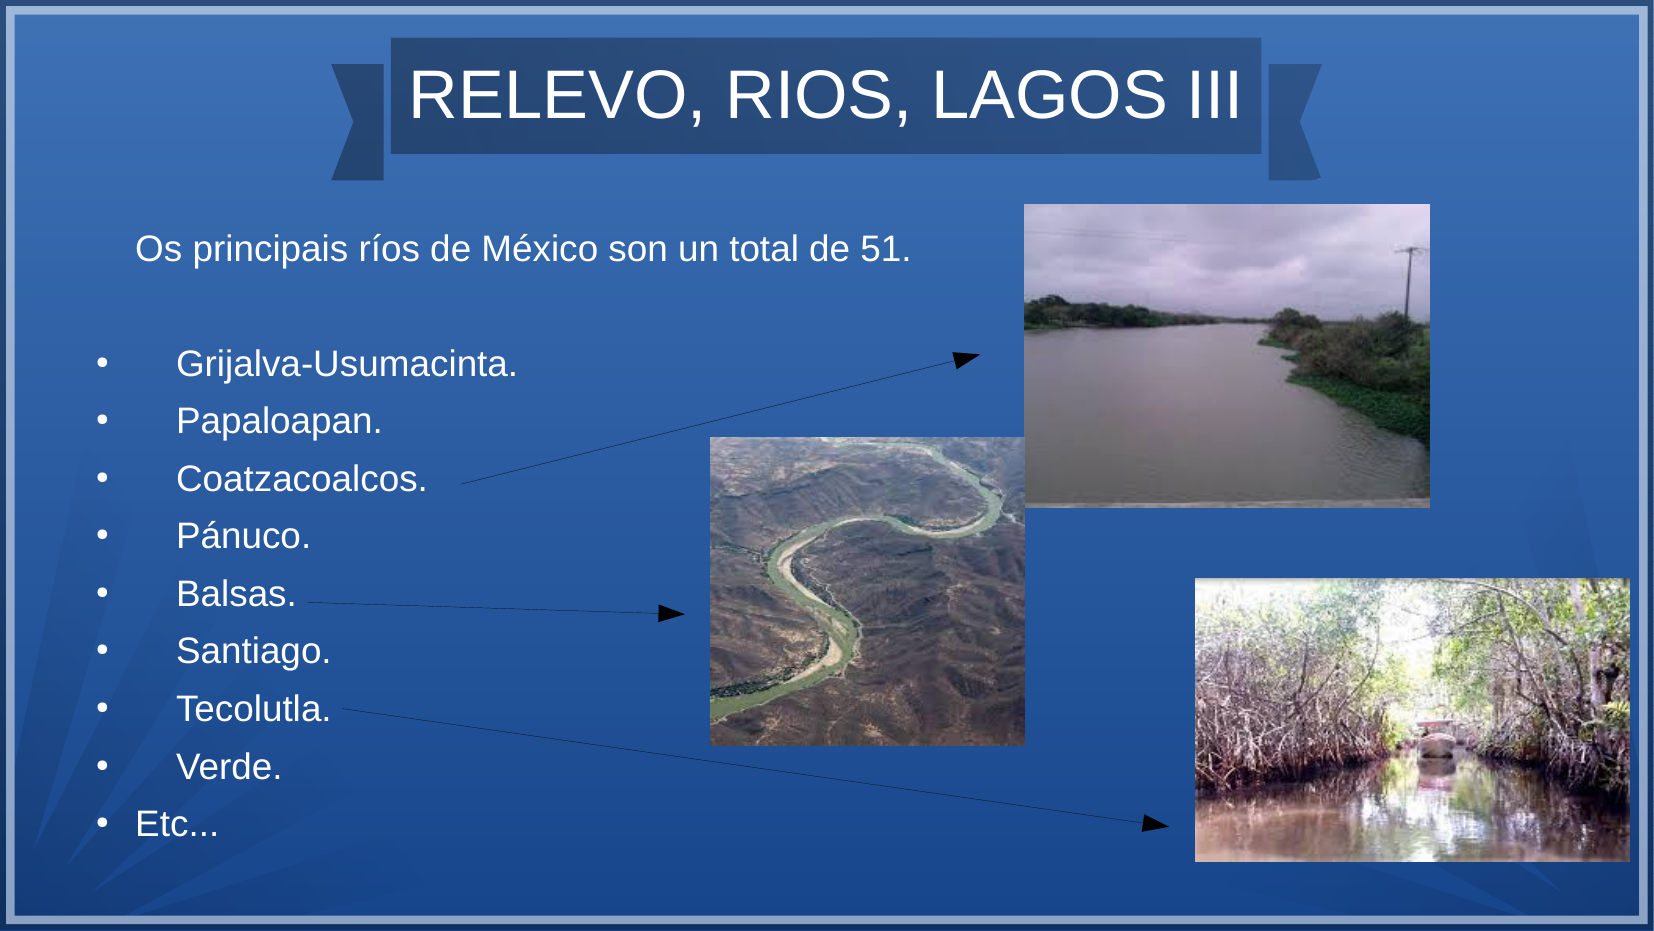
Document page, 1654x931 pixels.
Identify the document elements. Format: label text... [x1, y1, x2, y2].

picture [1195, 578, 1630, 862]
list Os principais ríos de México son un total de 51. Grijalva-Usumacinta. Papaloapan. Coatzacoalcos. Pánuco. Balsas. Santiago. Tecolutla. Verde. Etc... [82, 227, 1571, 851]
picture [710, 204, 1430, 746]
title RELEVO, RIOS, LAGOS III [389, 35, 1264, 154]
